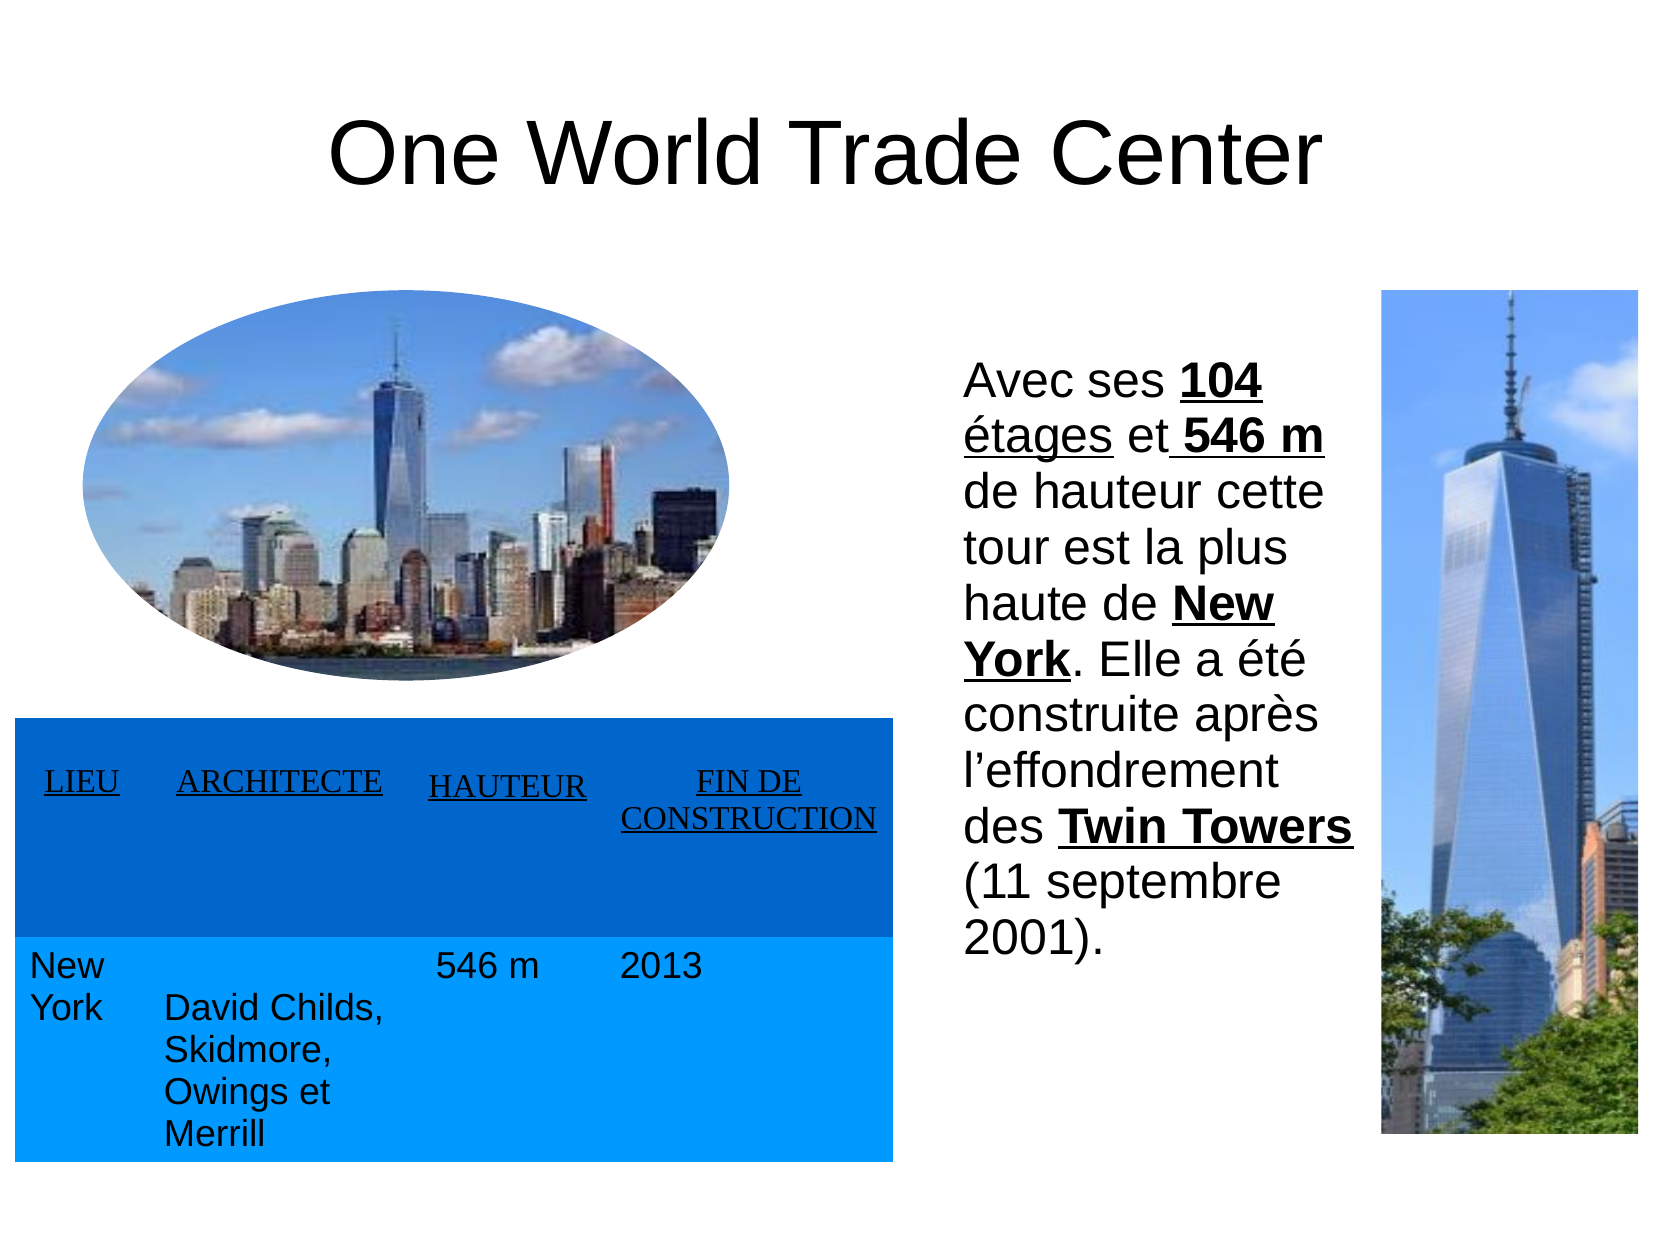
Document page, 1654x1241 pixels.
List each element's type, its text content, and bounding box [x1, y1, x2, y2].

table_cell 546 m [410, 937, 605, 1162]
list [1381, 290, 1639, 1134]
table_header HAUTEUR [410, 718, 605, 937]
title One World Trade Center [82, 49, 1571, 257]
table_header ARCHITECTE [149, 718, 410, 937]
table_cell 2013 [605, 937, 893, 1162]
table_cell David Childs, Skidmore, Owings et Merrill [149, 937, 410, 1162]
list [82, 290, 730, 681]
table_header FIN DE CONSTRUCTION [605, 718, 893, 937]
table_header LIEU [15, 718, 149, 937]
list Avec ses 104 étages et 546 m de hauteur cette tour est la plus haute de New York. Elle a été construite après l’effondrement des Twin Towers (11 septembre 2001). [892, 351, 1387, 1218]
table_cell New York [15, 937, 149, 1162]
